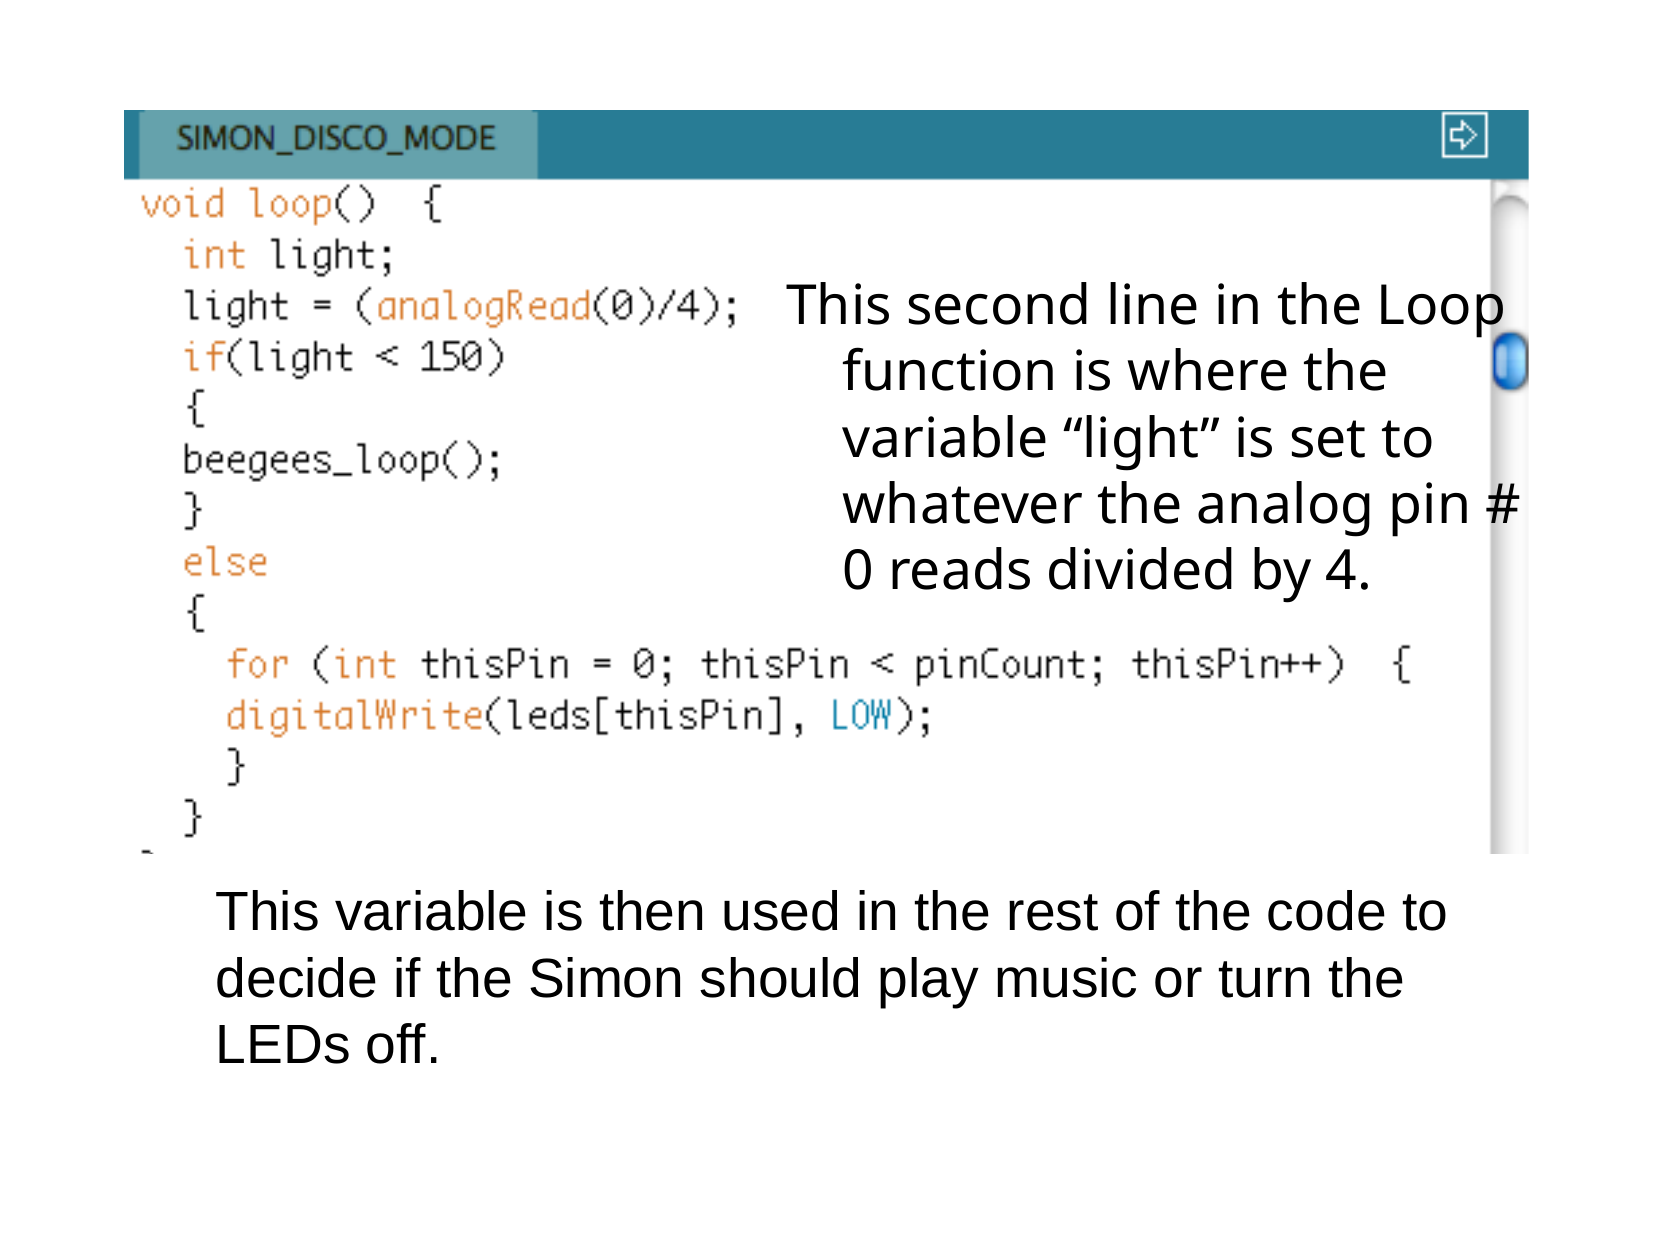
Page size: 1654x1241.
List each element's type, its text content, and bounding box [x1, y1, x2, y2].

picture [124, 110, 1529, 854]
text_box This variable is then used in the rest of the code to decide if the Simon should play music or turn the LEDs off. [165, 867, 1489, 1083]
text_box This second line in the Loop function is where the variable “light” is set to whatever the analog pin # 0 reads divided by 4. [771, 261, 1571, 1006]
